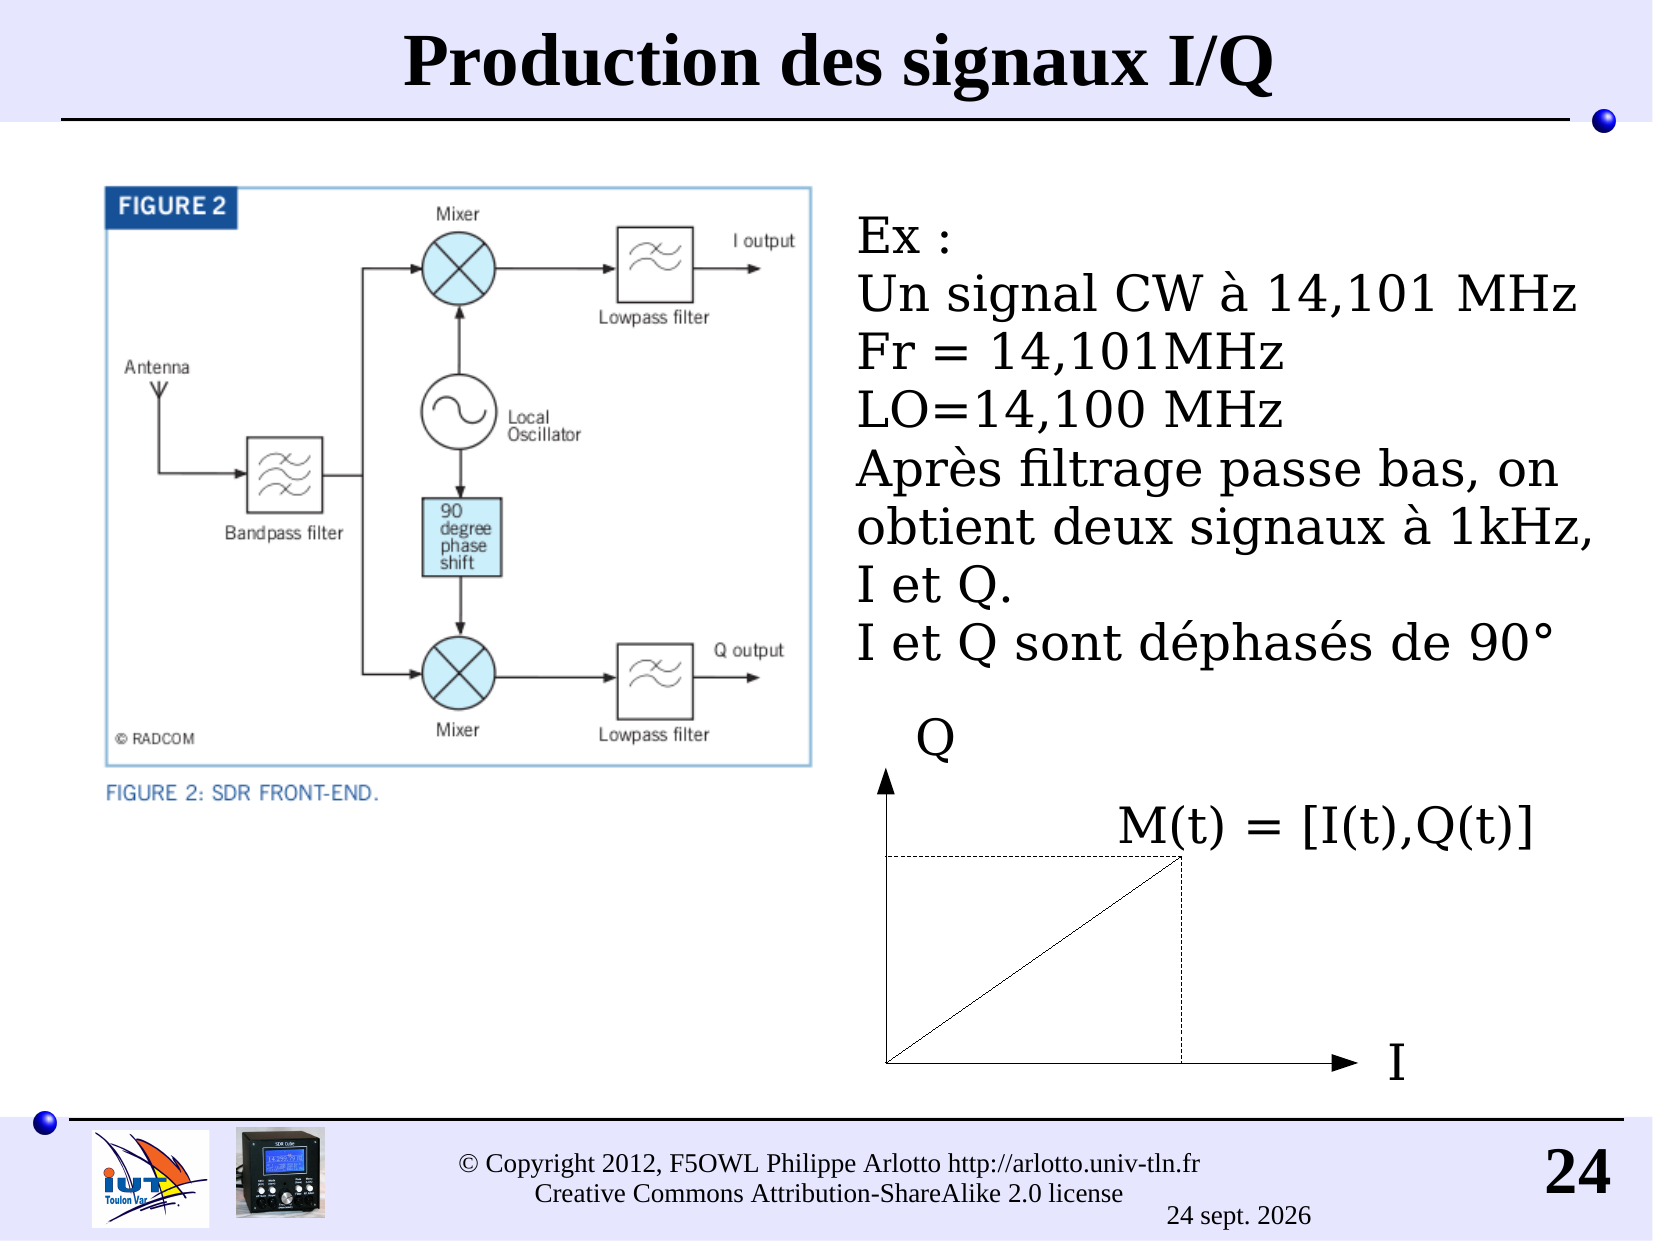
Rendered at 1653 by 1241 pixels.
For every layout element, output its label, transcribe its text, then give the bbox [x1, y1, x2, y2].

title Production des signaux I/Q [95, 11, 1585, 110]
text_box M(t) = [I(t),Q(t)] [1117, 797, 1536, 856]
text_box Ex : Un signal CW à 14,101 MHz Fr = 14,101MHz LO=14,100 MHz Après filtrage passe bas, on obtient deux signaux à 1kHz, I et Q. I et Q sont déphasés de 90° [856, 206, 1596, 673]
text_box Q [915, 708, 957, 797]
picture [73, 177, 827, 810]
text_box I [1387, 1033, 1435, 1092]
picture [236, 1127, 325, 1218]
